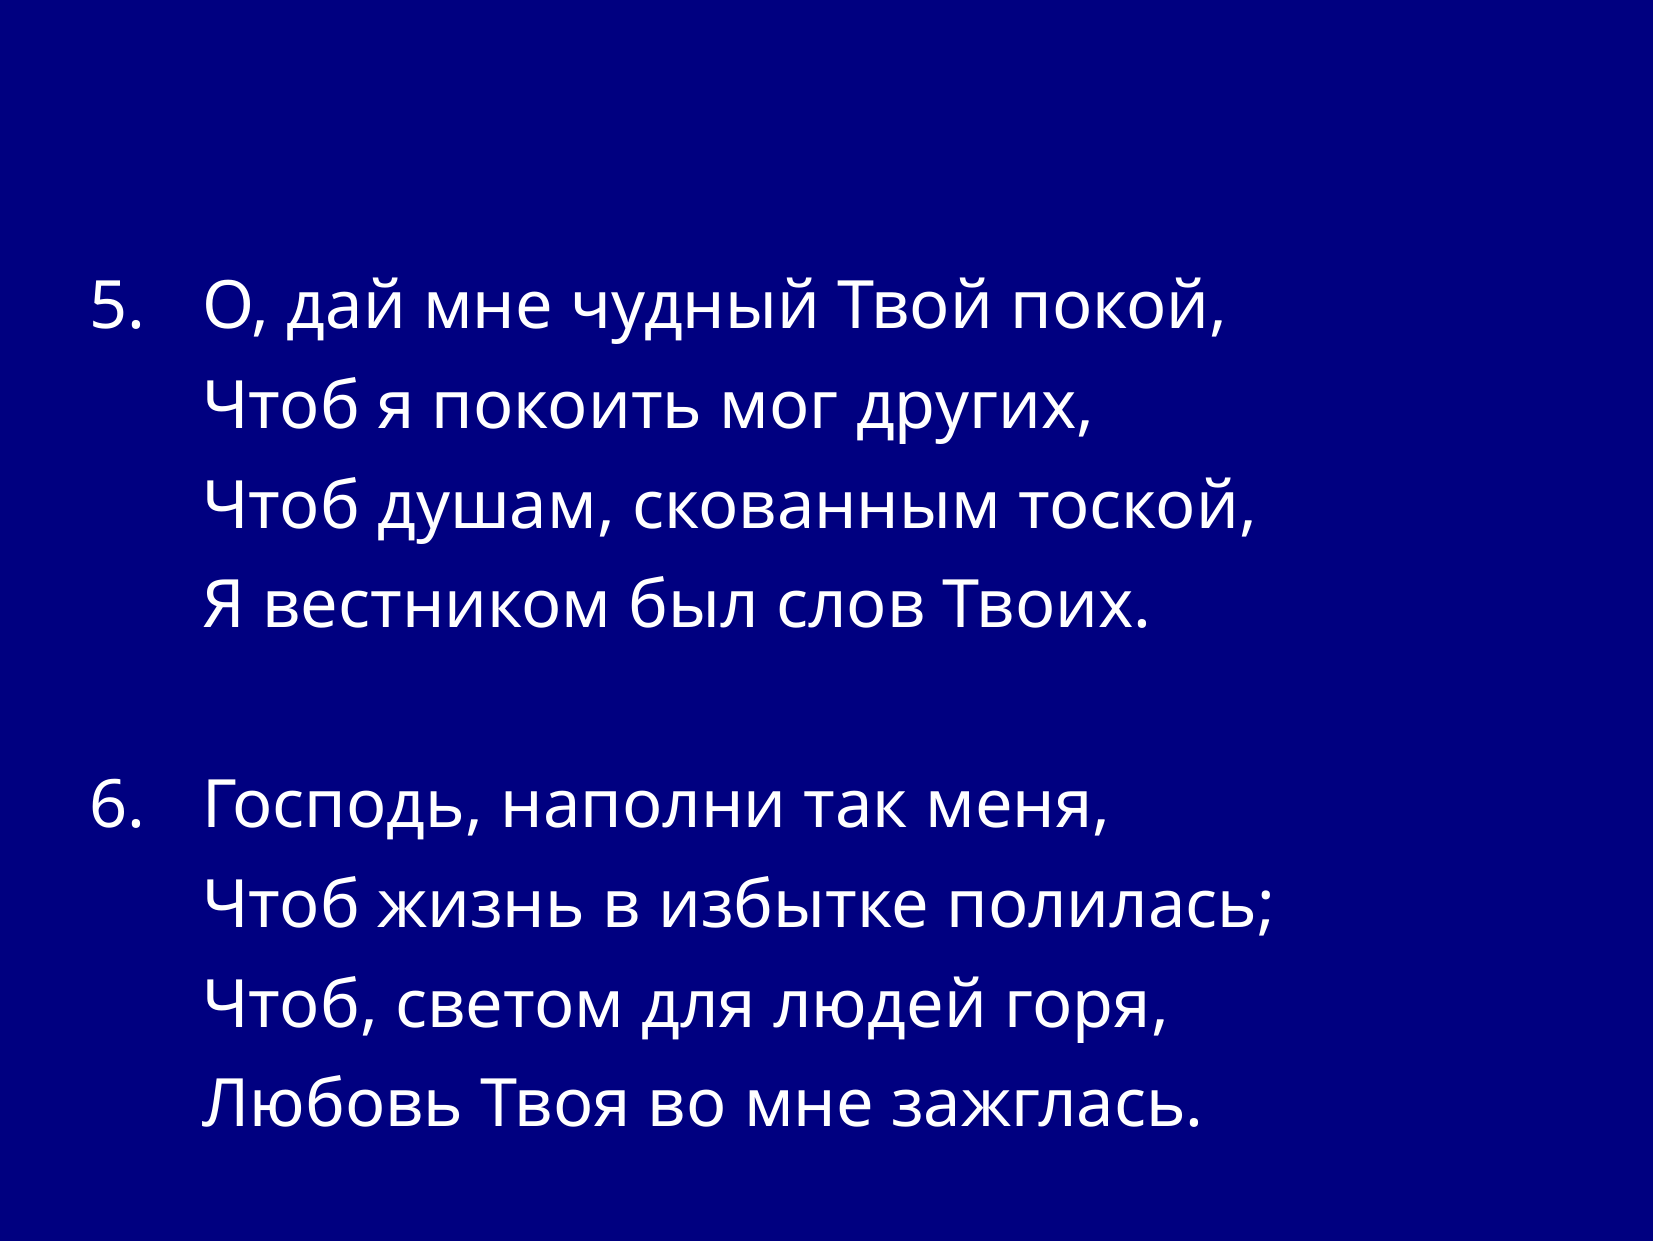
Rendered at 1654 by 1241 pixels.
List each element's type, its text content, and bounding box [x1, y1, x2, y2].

text_box 5. О, дай мне чудный Твой покой, Чтоб я покоить мог других, Чтоб душам, скованным тоской, Я вестником был слов Твоих. 6. Господь, наполни так меня, Чтоб жизнь в избытке полилась; Чтоб, светом для людей горя, Любовь Твоя во мне зажглась. [75, 150, 1576, 1163]
